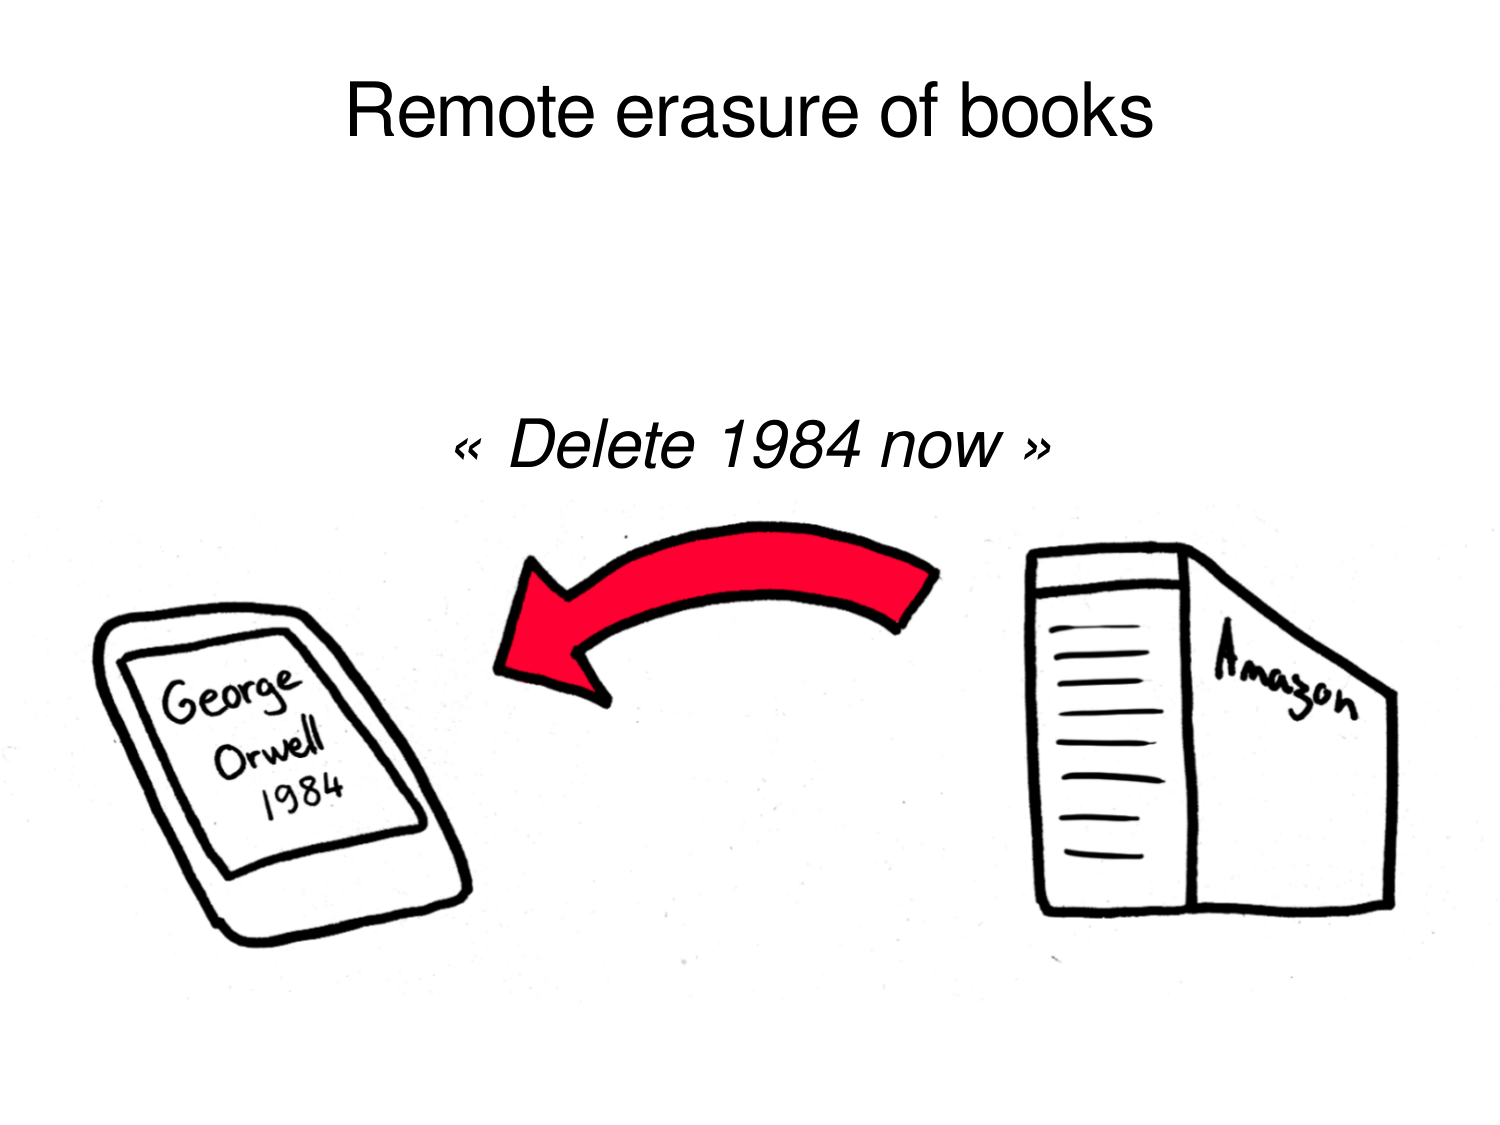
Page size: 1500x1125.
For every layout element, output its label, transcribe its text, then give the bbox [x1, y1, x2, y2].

picture [0, 500, 1500, 1003]
text_box « Delete 1984 now » [41, 366, 1459, 500]
text_box Remote erasure of books [82, 60, 1418, 158]
